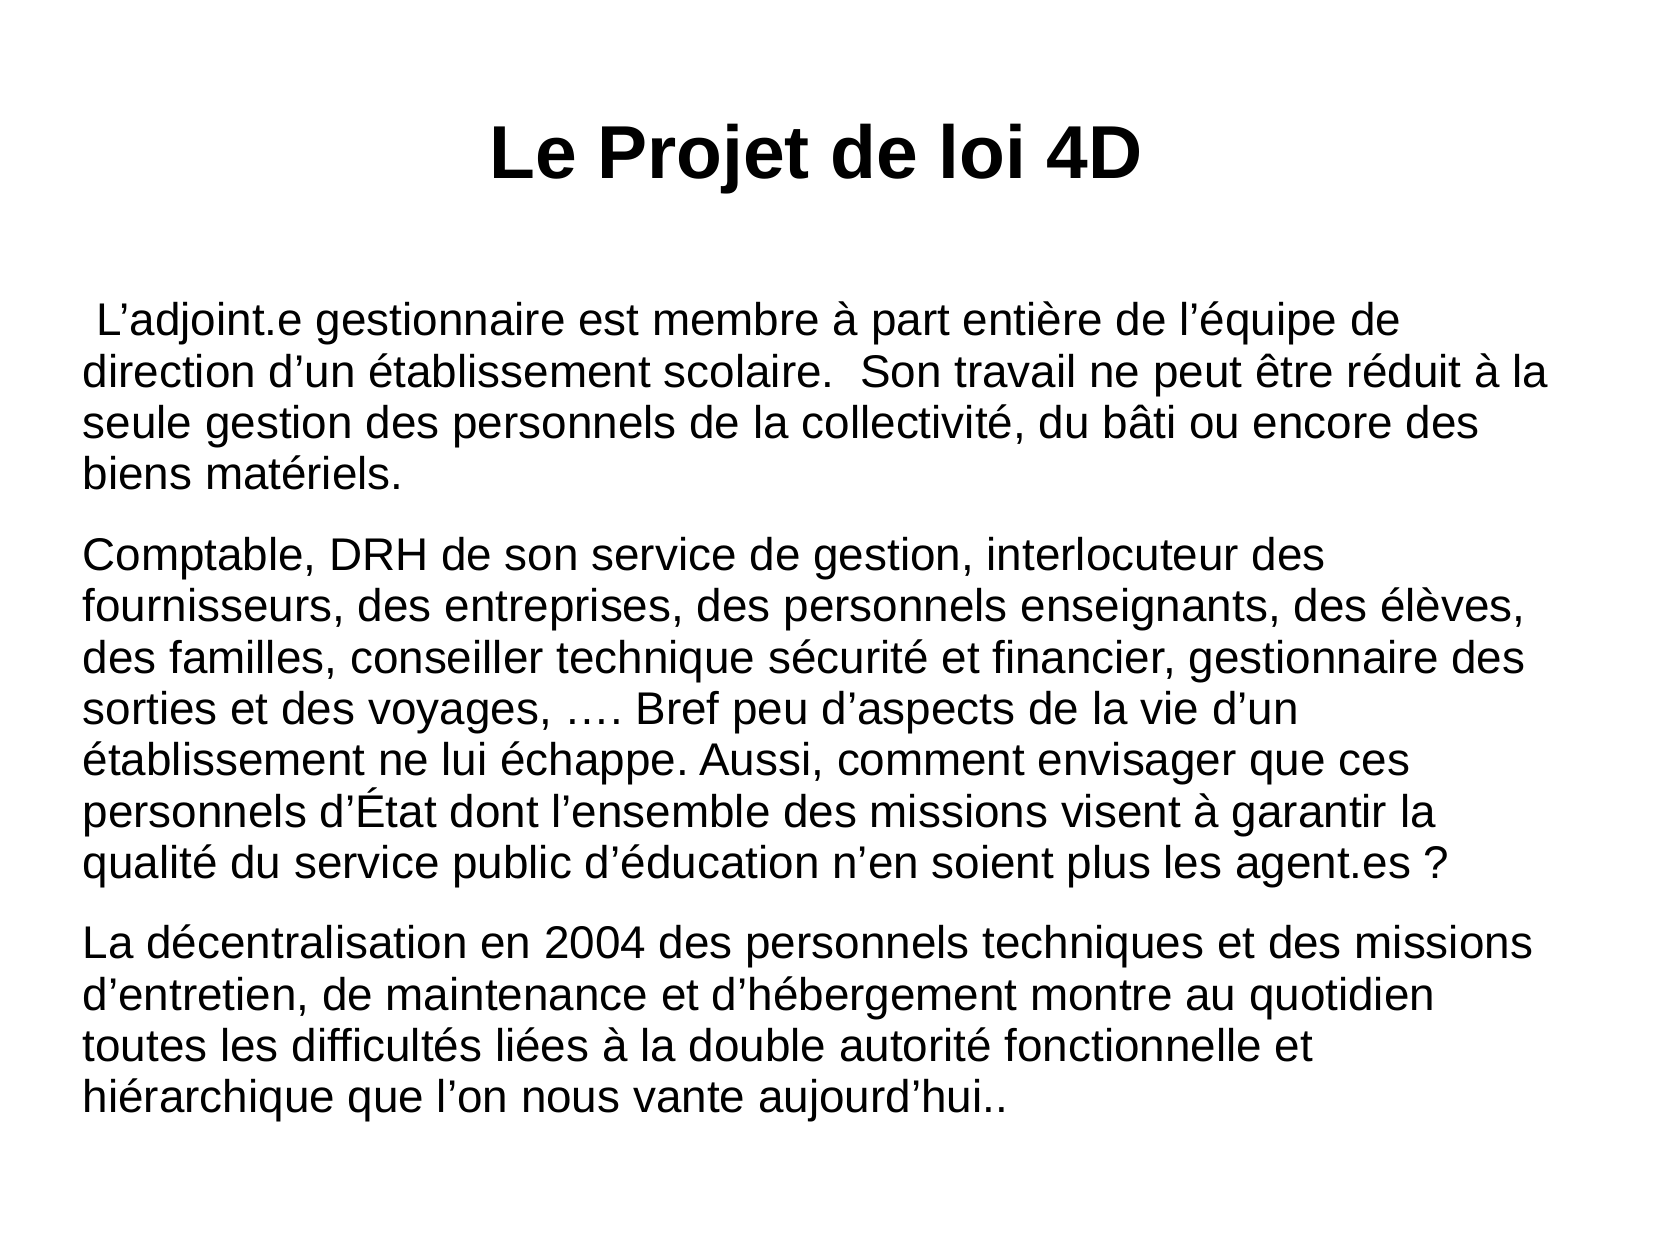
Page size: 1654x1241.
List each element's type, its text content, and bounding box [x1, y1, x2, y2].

list L’adjoint.e gestionnaire est membre à part entière de l’équipe de direction d’un établissement scolaire. Son travail ne peut être réduit à la seule gestion des personnels de la collectivité, du bâti ou encore des biens matériels. Comptable, DRH de son service de gestion, interlocuteur des fournisseurs, des entreprises, des personnels enseignants, des élèves, des familles, conseiller technique sécurité et financier, gestionnaire des sorties et des voyages, …. Bref peu d’aspects de la vie d’un établissement ne lui échappe. Aussi, comment envisager que ces personnels d’État dont l’ensemble des missions visent à garantir la qualité du service public d’éducation n’en soient plus les agent.es ? La décentralisation en 2004 des personnels techniques et des missions d’entretien, de maintenance et d’hébergement montre au quotidien toutes les difficultés liées à la double autorité fonctionnelle et hiérarchique que l’on nous vante aujourd’hui.. [82, 290, 1571, 1218]
title Le Projet de loi 4D [82, 49, 1571, 257]
